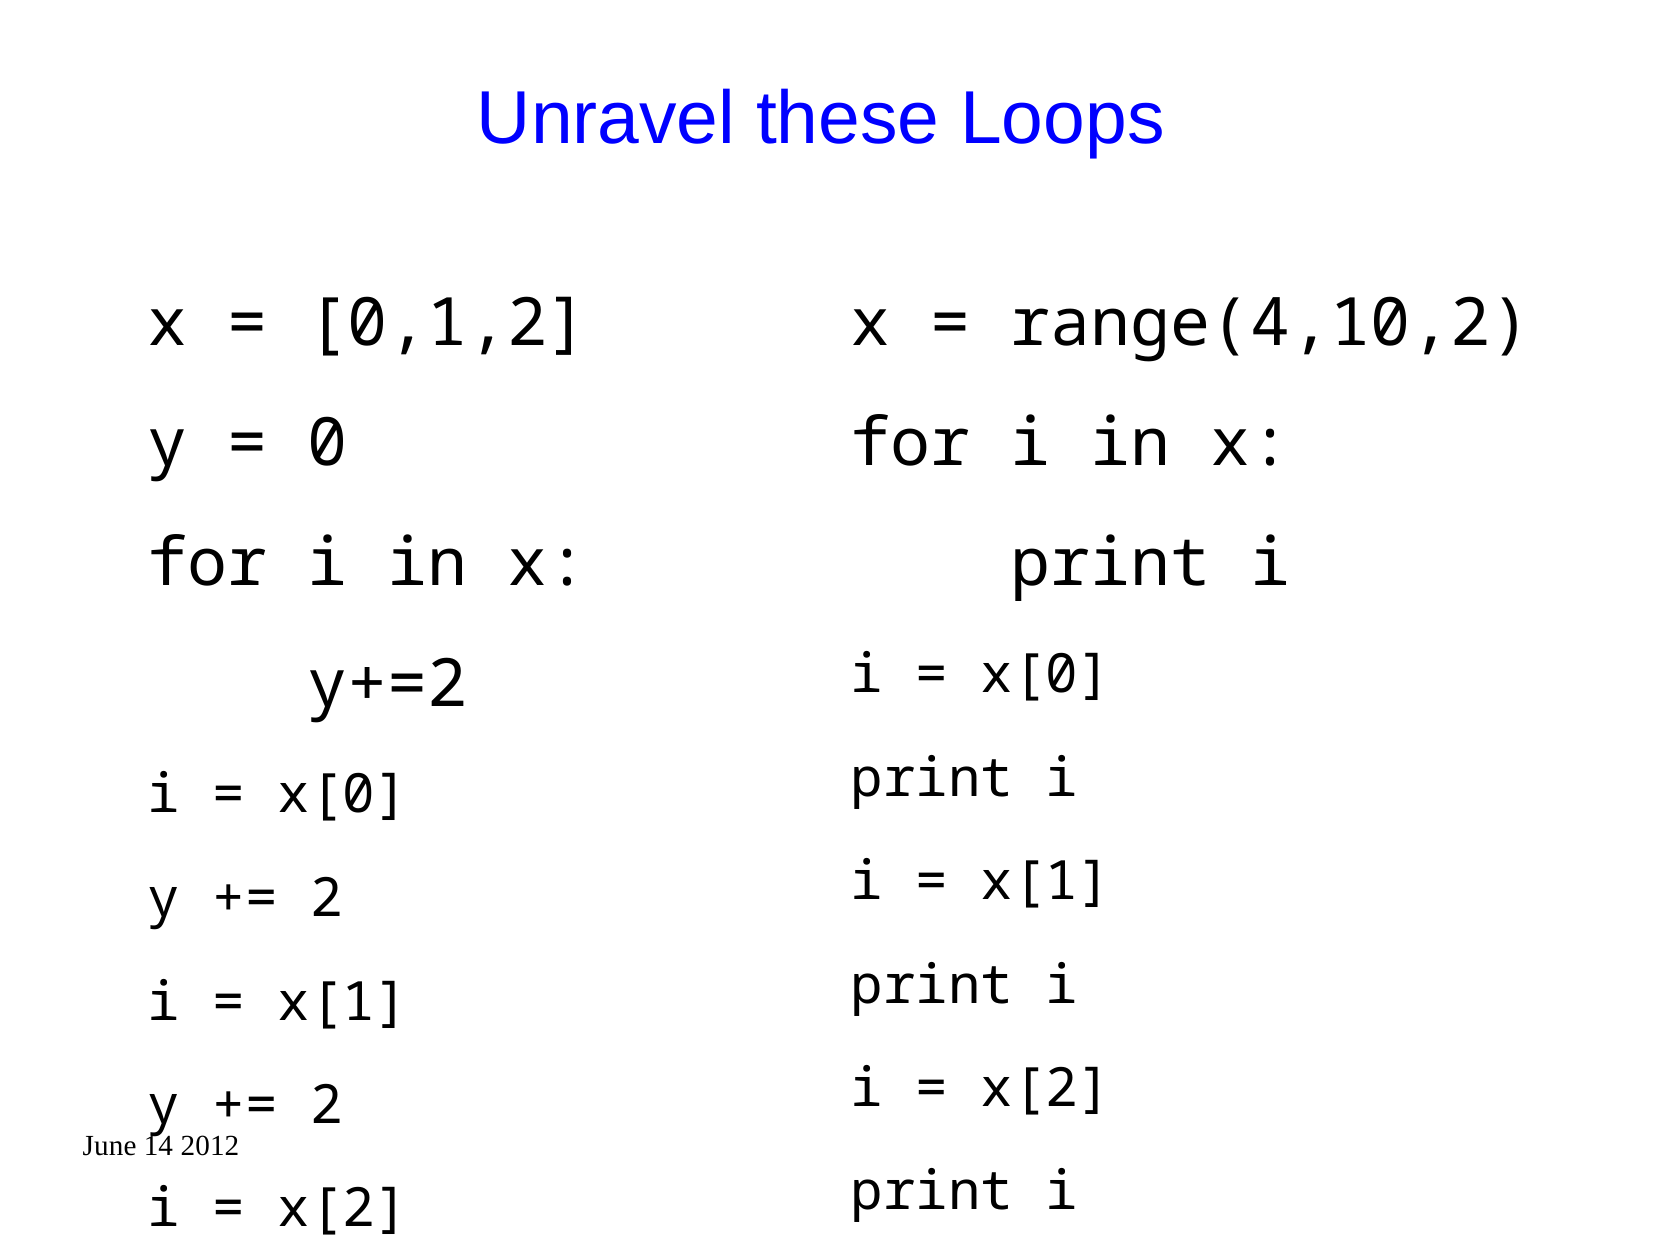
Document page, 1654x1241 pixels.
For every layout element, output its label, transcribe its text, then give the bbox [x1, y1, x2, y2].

list x = range(4,10,2) for i in x: print i i = x[0] print i i = x[1] print i i = x[2] print i [779, 274, 1595, 1093]
list x = [0,1,2] y = 0 for i in x: y+=2 i = x[0] y += 2 i = x[1] y += 2 i = x[2] y += 2 [76, 274, 803, 1131]
title Unravel these Loops [76, 58, 1565, 178]
